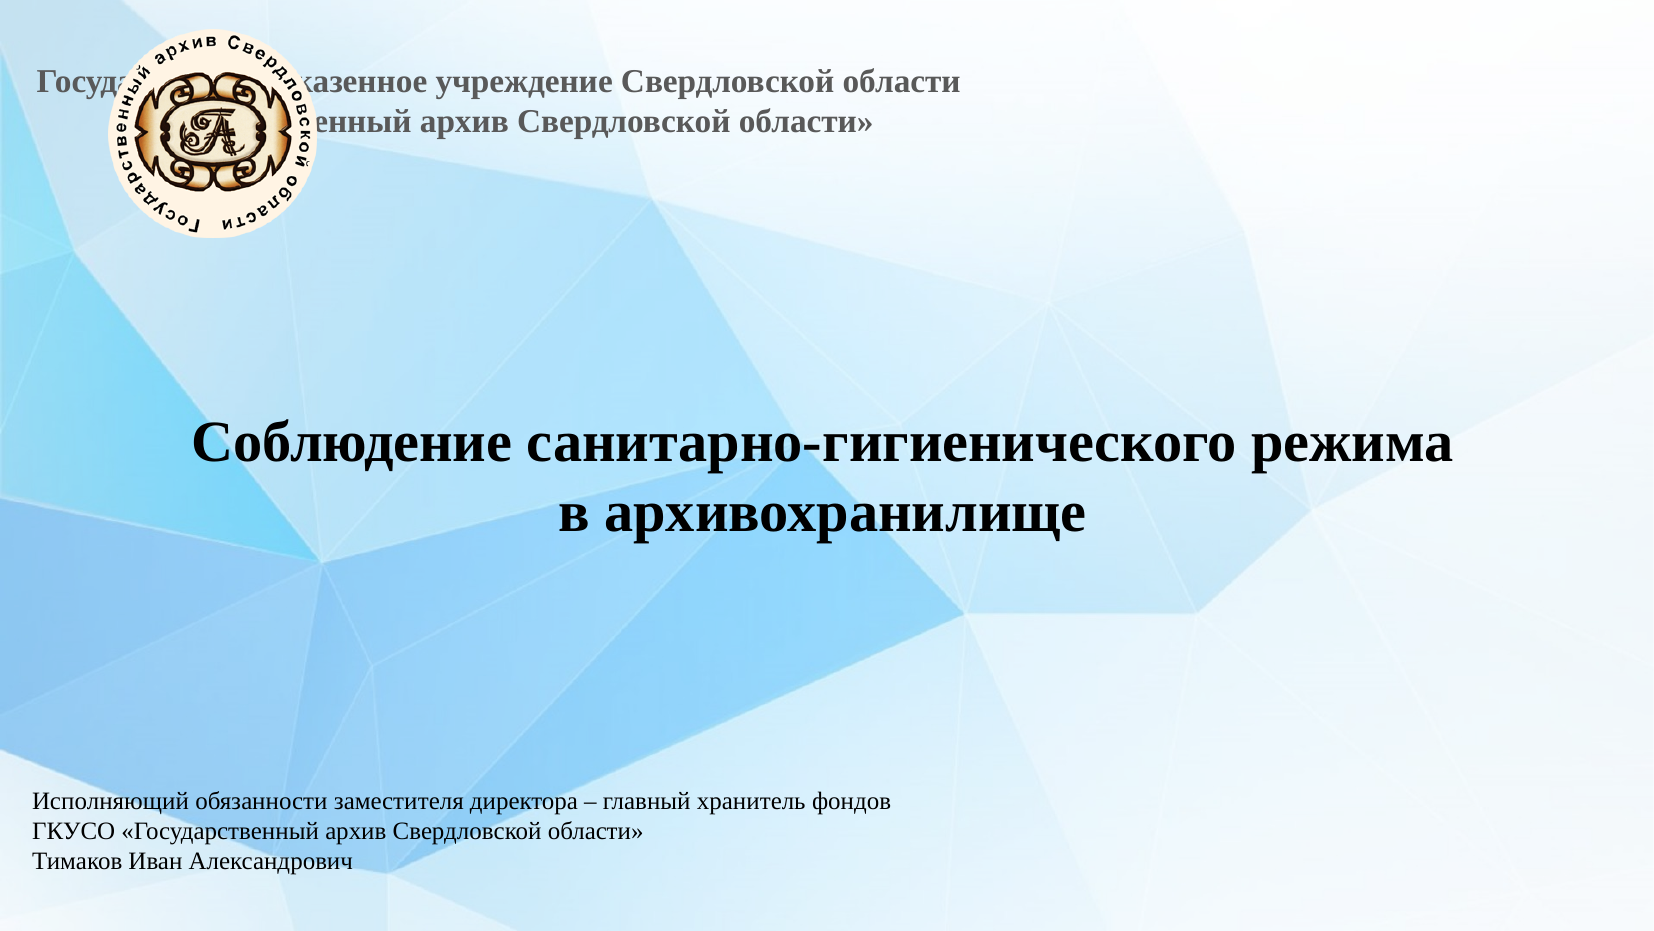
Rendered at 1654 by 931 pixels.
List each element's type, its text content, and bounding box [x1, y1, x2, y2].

title Соблюдение санитарно-гигиенического режима в архивохранилище [88, 237, 1571, 709]
list Исполняющий обязанности заместителя директора – главный хранитель фондов ГКУСО «Государственный архив Свердловской области» Тимаков Иван Александрович [32, 784, 1597, 878]
text_box Государственное казенное учреждение Свердловской области «Государственный архив Свердловской области» [317, 51, 1648, 181]
text_box Государственное казенное учреждение Свердловской области «Государственный архив Свердловской области» [22, 51, 108, 181]
picture [108, 29, 317, 238]
